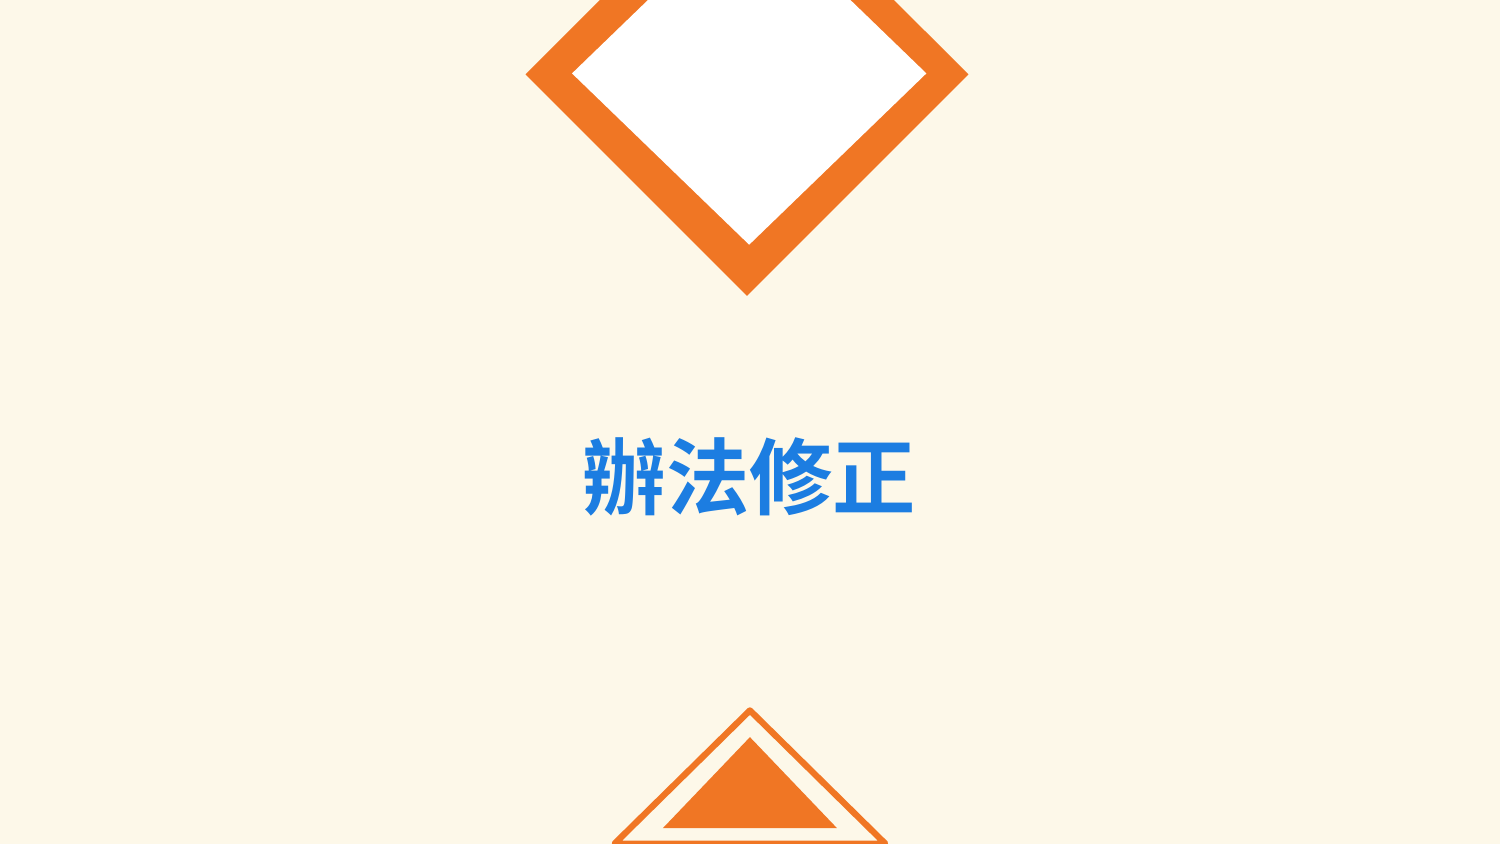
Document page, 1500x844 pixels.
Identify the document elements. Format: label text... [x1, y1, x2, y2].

text_box [572, 0, 927, 245]
text_box 辦法修正 [377, 427, 1121, 523]
